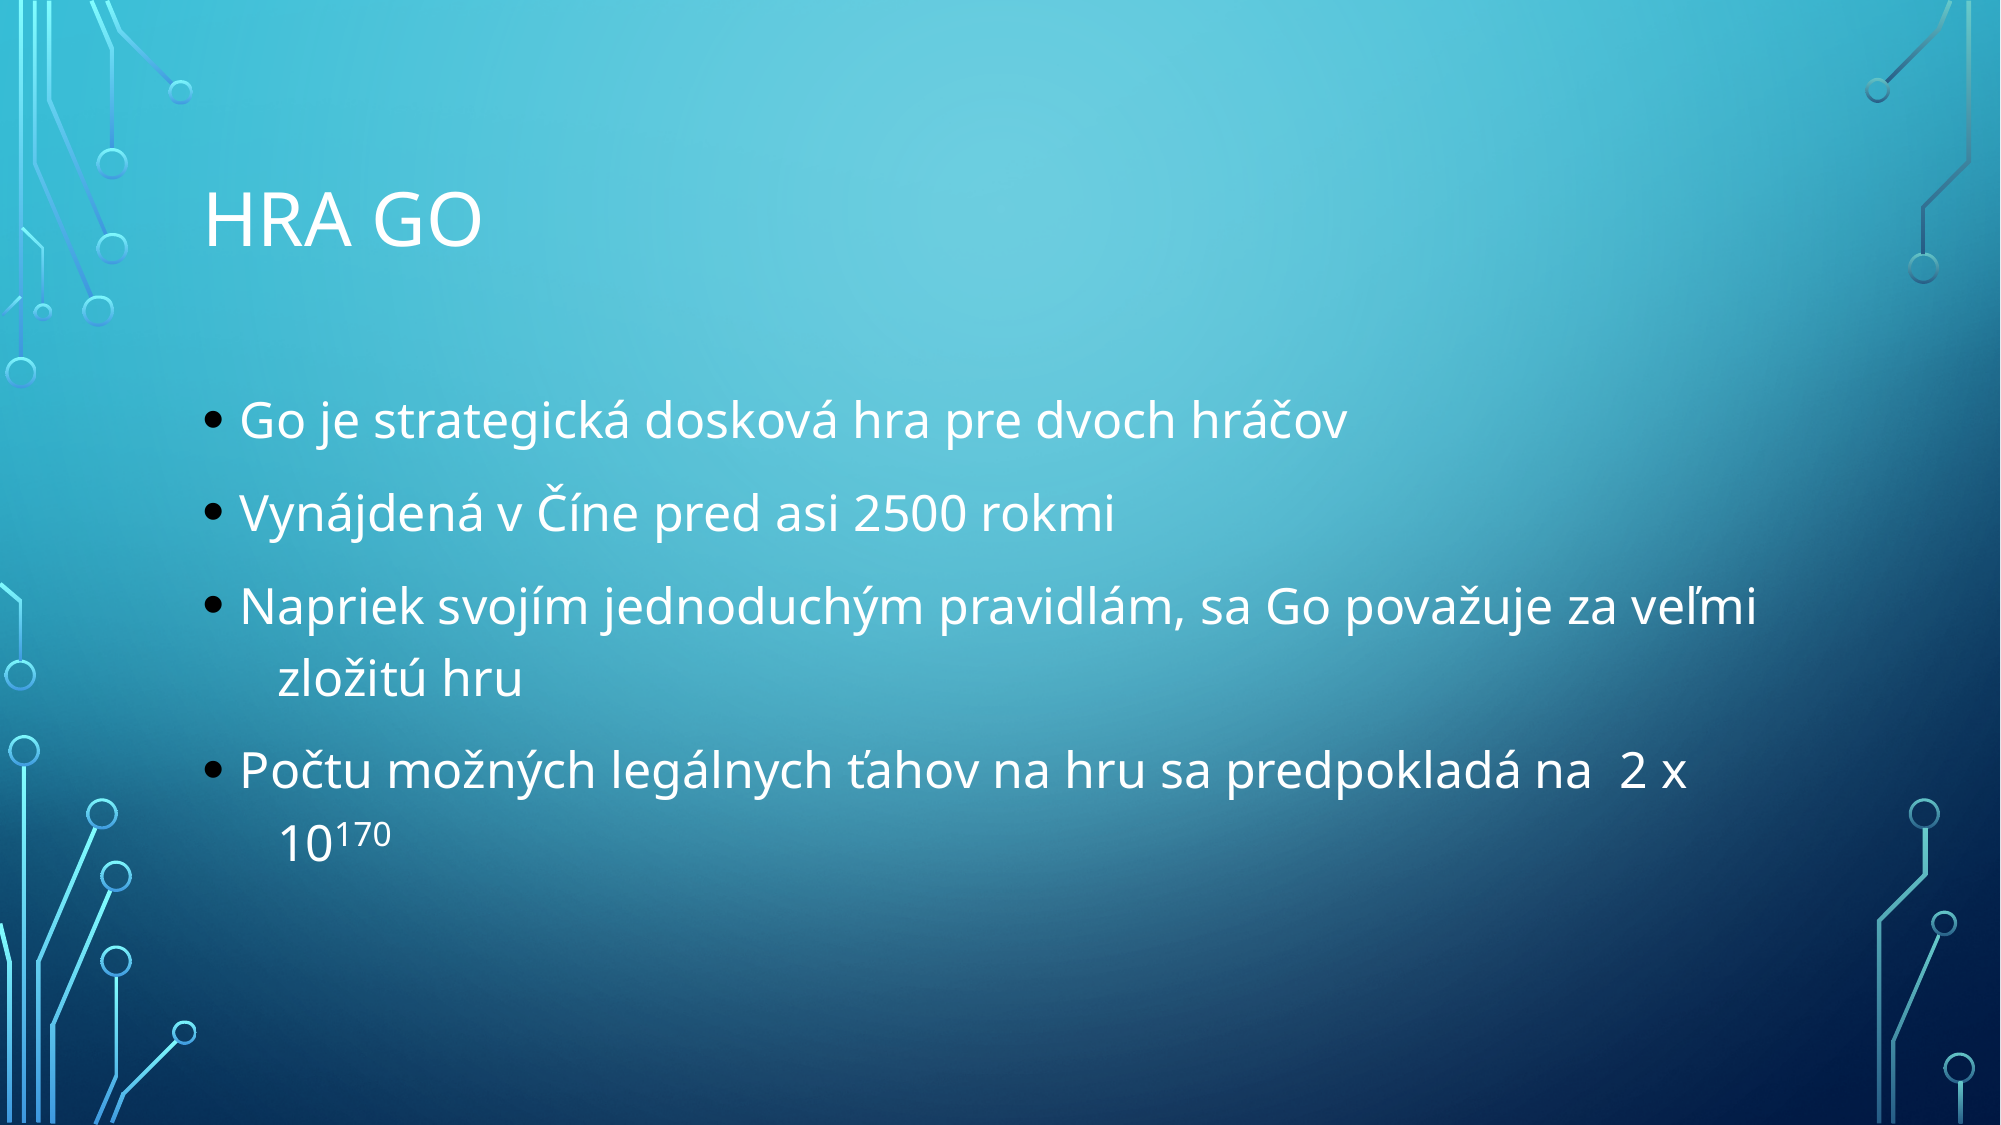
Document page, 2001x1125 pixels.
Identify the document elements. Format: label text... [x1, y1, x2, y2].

title Hra Go [187, 101, 1813, 344]
list Go je strategická dosková hra pre dvoch hráčov Vynájdená v Číne pred asi 2500 rokmi Napriek svojím jednoduchým pravidlám, sa Go považuje za veľmi zložitú hru Počtu možných legálnych ťahov na hru sa predpokladá na 2 x 10170 [187, 369, 1813, 951]
